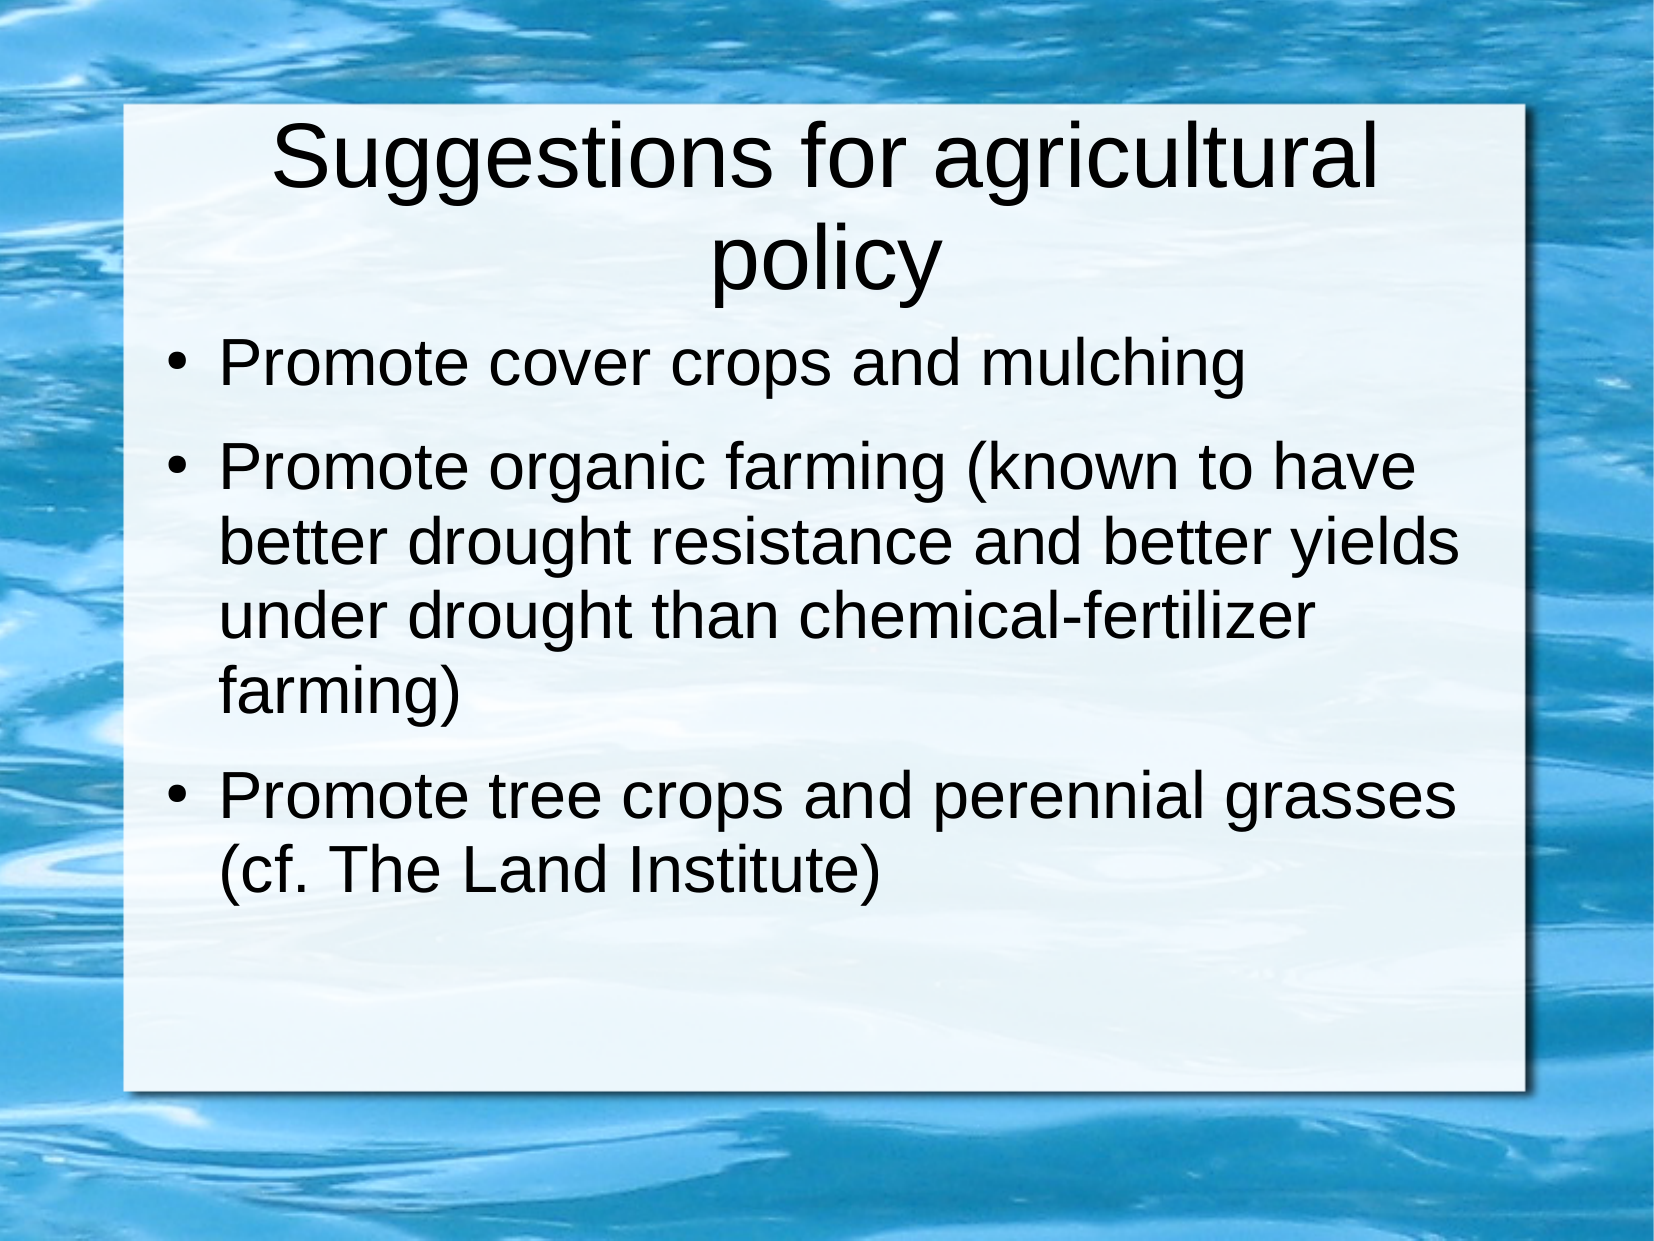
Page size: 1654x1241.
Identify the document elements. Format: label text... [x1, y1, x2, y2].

list Promote cover crops and mulching Promote organic farming (known to have better drought resistance and better yields under drought than chemical-fertilizer farming) Promote tree crops and perennial grasses (cf. The Land Institute) [147, 324, 1506, 1129]
picture [0, 0, 1654, 1241]
title Suggestions for agricultural policy [147, 104, 1506, 310]
